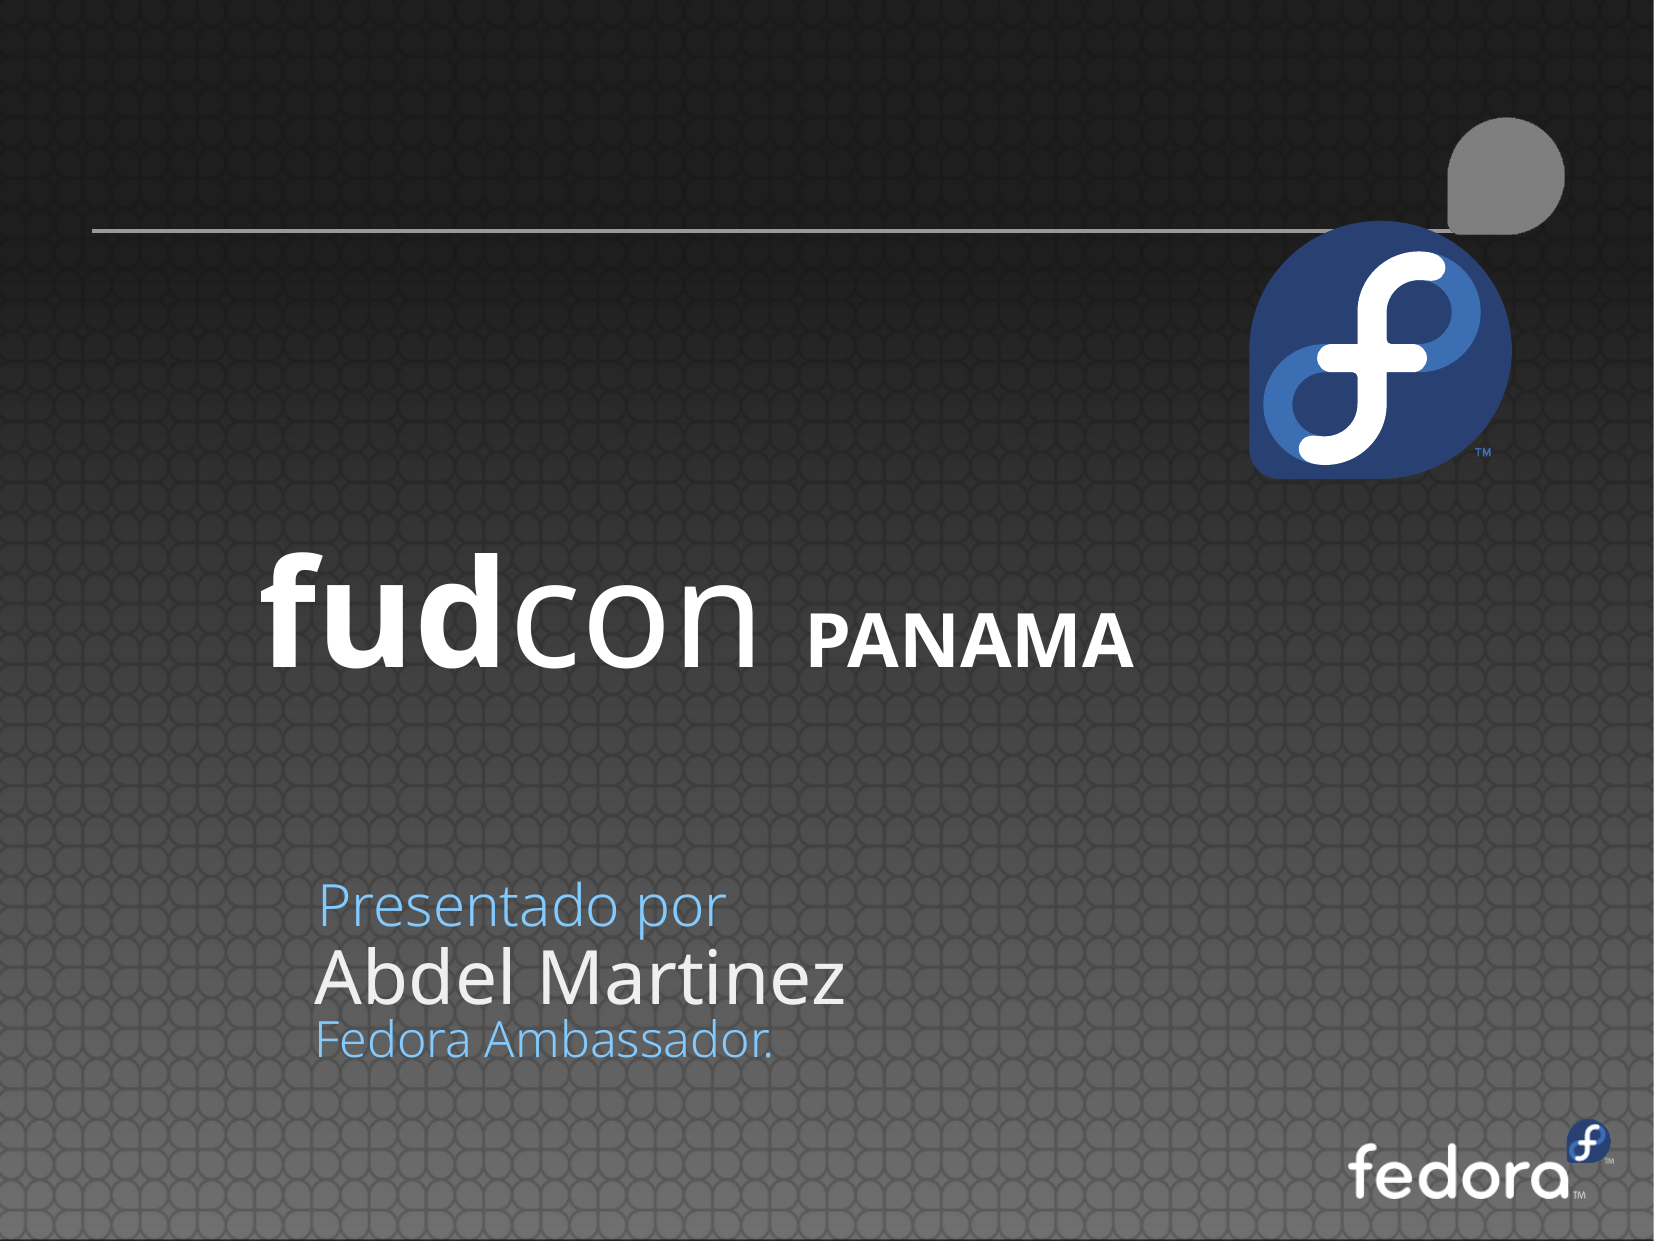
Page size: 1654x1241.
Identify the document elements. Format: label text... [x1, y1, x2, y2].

text_box Abdel Martinez [300, 917, 1052, 1016]
text_box fudcon PANAMA [243, 499, 1509, 806]
picture [0, 0, 1654, 1241]
text_box Fedora Ambassador. [299, 996, 805, 1068]
text_box Presentado por [302, 856, 744, 937]
